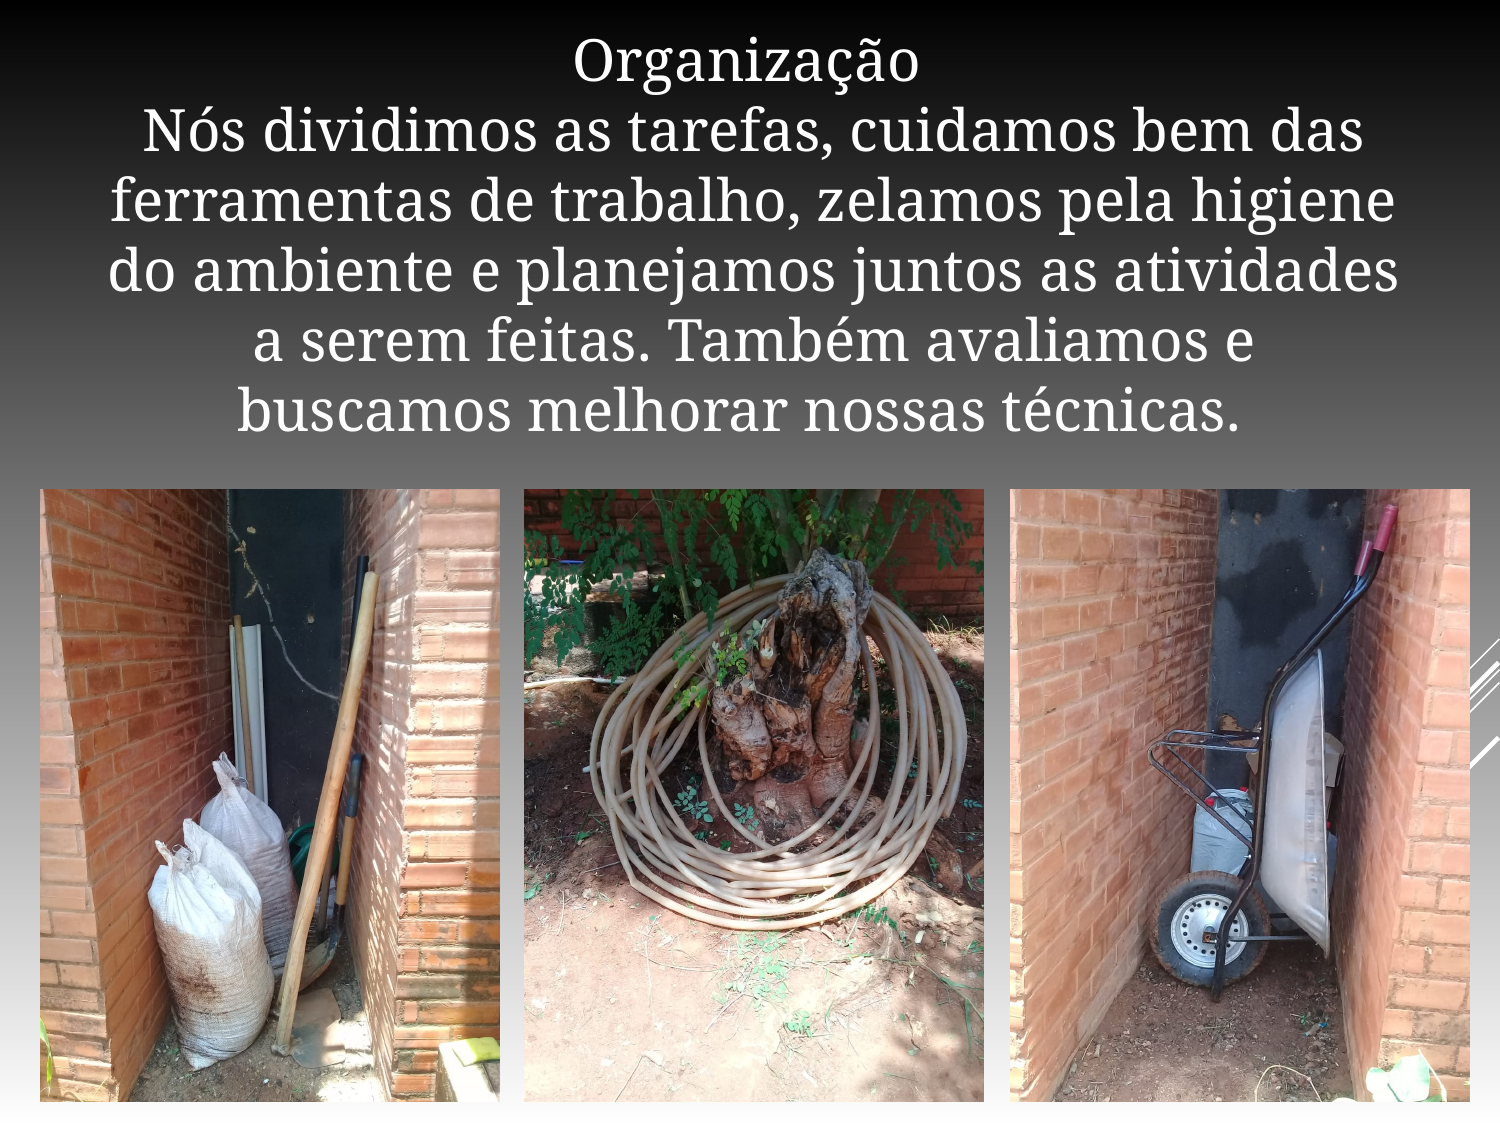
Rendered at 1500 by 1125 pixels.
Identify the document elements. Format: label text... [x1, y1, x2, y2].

picture [524, 489, 984, 1102]
text_box Organização Nós dividimos as tarefas, cuidamos bem das ferramentas de trabalho, zelamos pela higiene do ambiente e planejamos juntos as atividades a serem feitas. Também avaliamos e buscamos melhorar nossas técnicas. [92, 16, 1416, 451]
picture [40, 489, 500, 1102]
picture [1010, 489, 1470, 1102]
